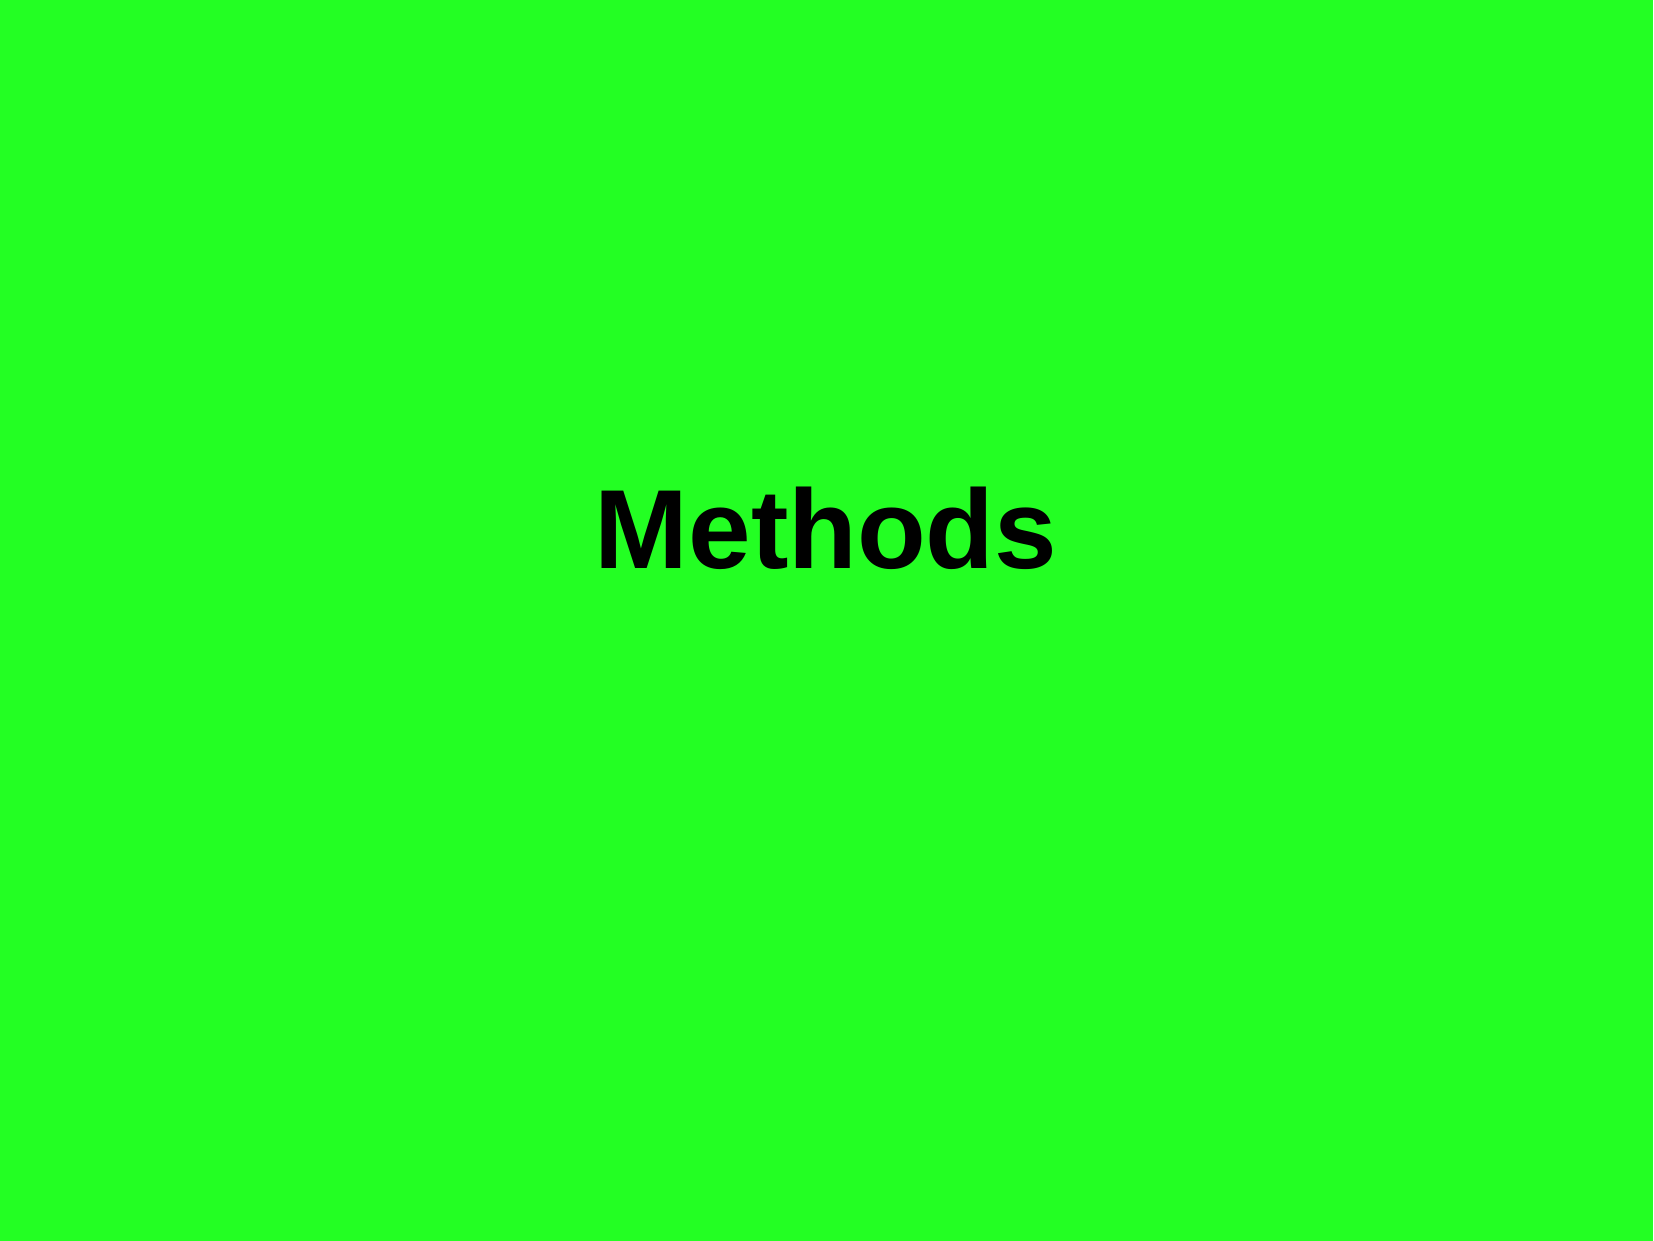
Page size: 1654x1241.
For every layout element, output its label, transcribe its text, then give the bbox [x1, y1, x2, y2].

subtitle Methods [82, 49, 1571, 1010]
